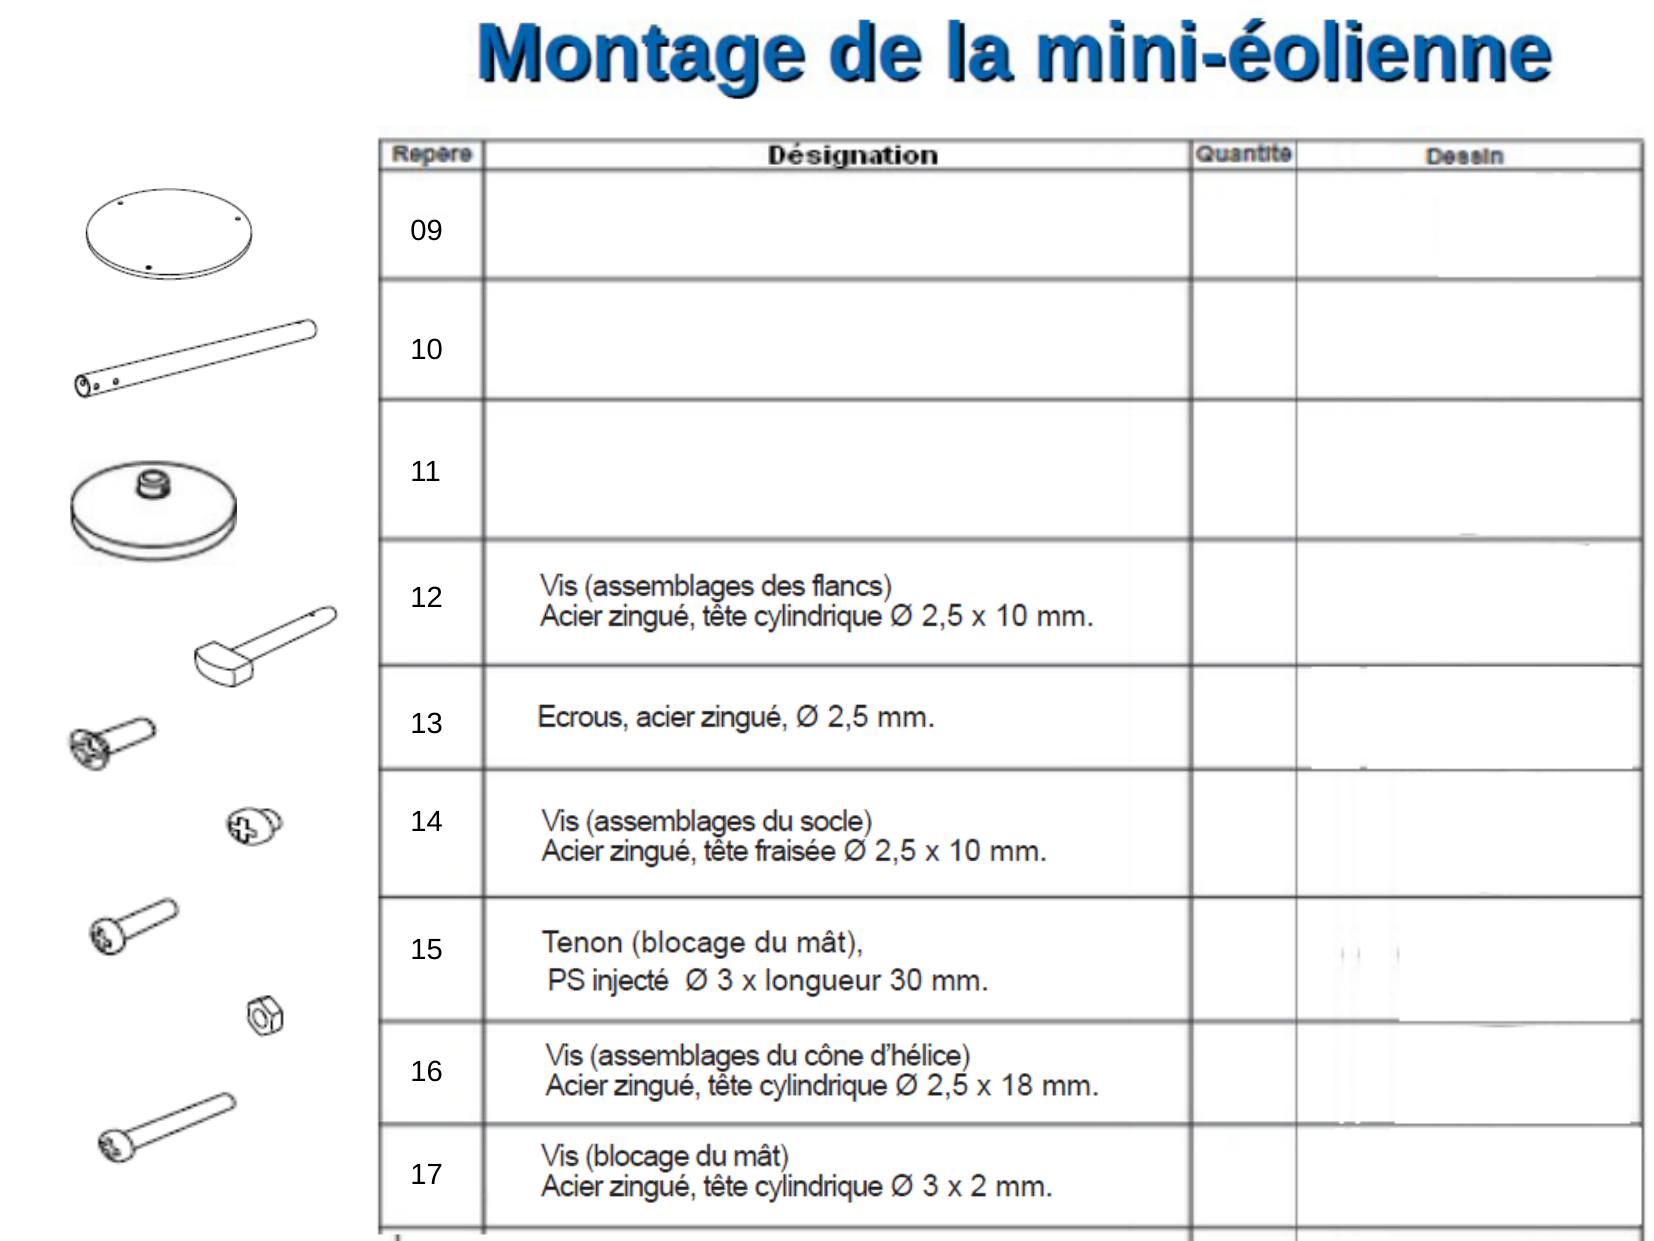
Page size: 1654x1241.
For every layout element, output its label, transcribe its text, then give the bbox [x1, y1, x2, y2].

picture [70, 307, 320, 414]
picture [438, 9, 1592, 107]
text_box 14 [395, 797, 467, 846]
picture [372, 126, 1654, 1241]
picture [70, 885, 189, 969]
text_box 12 [395, 573, 467, 622]
picture [47, 708, 178, 780]
text_box 15 [395, 925, 467, 974]
text_box 10 [395, 325, 467, 374]
picture [82, 1086, 249, 1170]
text_box 11 [395, 447, 467, 495]
text_box 13 [395, 700, 467, 748]
picture [82, 188, 260, 284]
text_box 17 [395, 1150, 467, 1199]
picture [70, 460, 237, 567]
text_box 16 [395, 1047, 467, 1095]
picture [181, 602, 355, 697]
text_box 09 [395, 206, 467, 255]
picture [236, 992, 296, 1040]
picture [212, 803, 296, 851]
